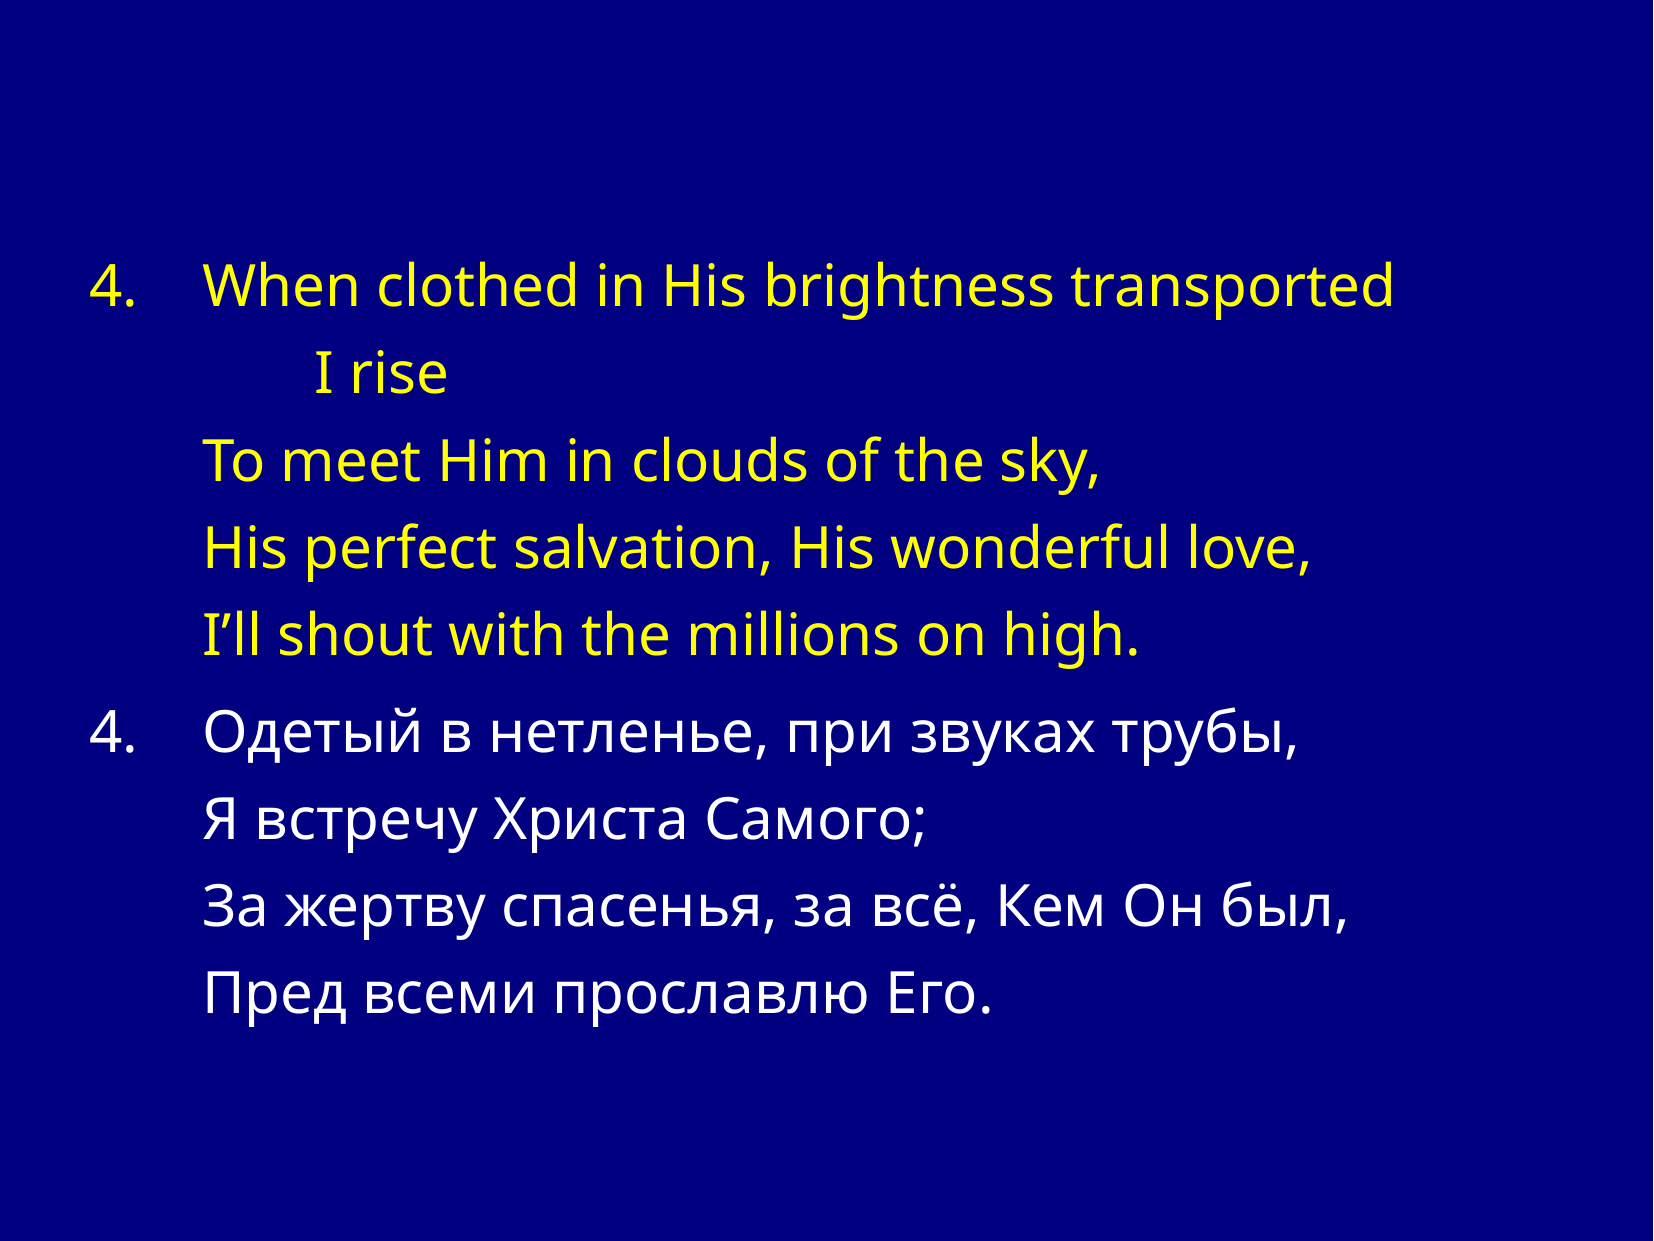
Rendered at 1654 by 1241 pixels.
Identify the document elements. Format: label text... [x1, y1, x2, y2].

text_box 4. Одетый в нетленье, при звуках трубы, Я встречу Христа Самого; За жертву спасенья, за всё, Кем Он был, Пред всеми прославлю Его. [75, 675, 1653, 1163]
text_box 4. When clothed in His brightness transported I rise To meet Him in clouds of the sky, His perfect salvation, His wonderful love, I’ll shout with the millions on high. [75, 150, 1653, 638]
